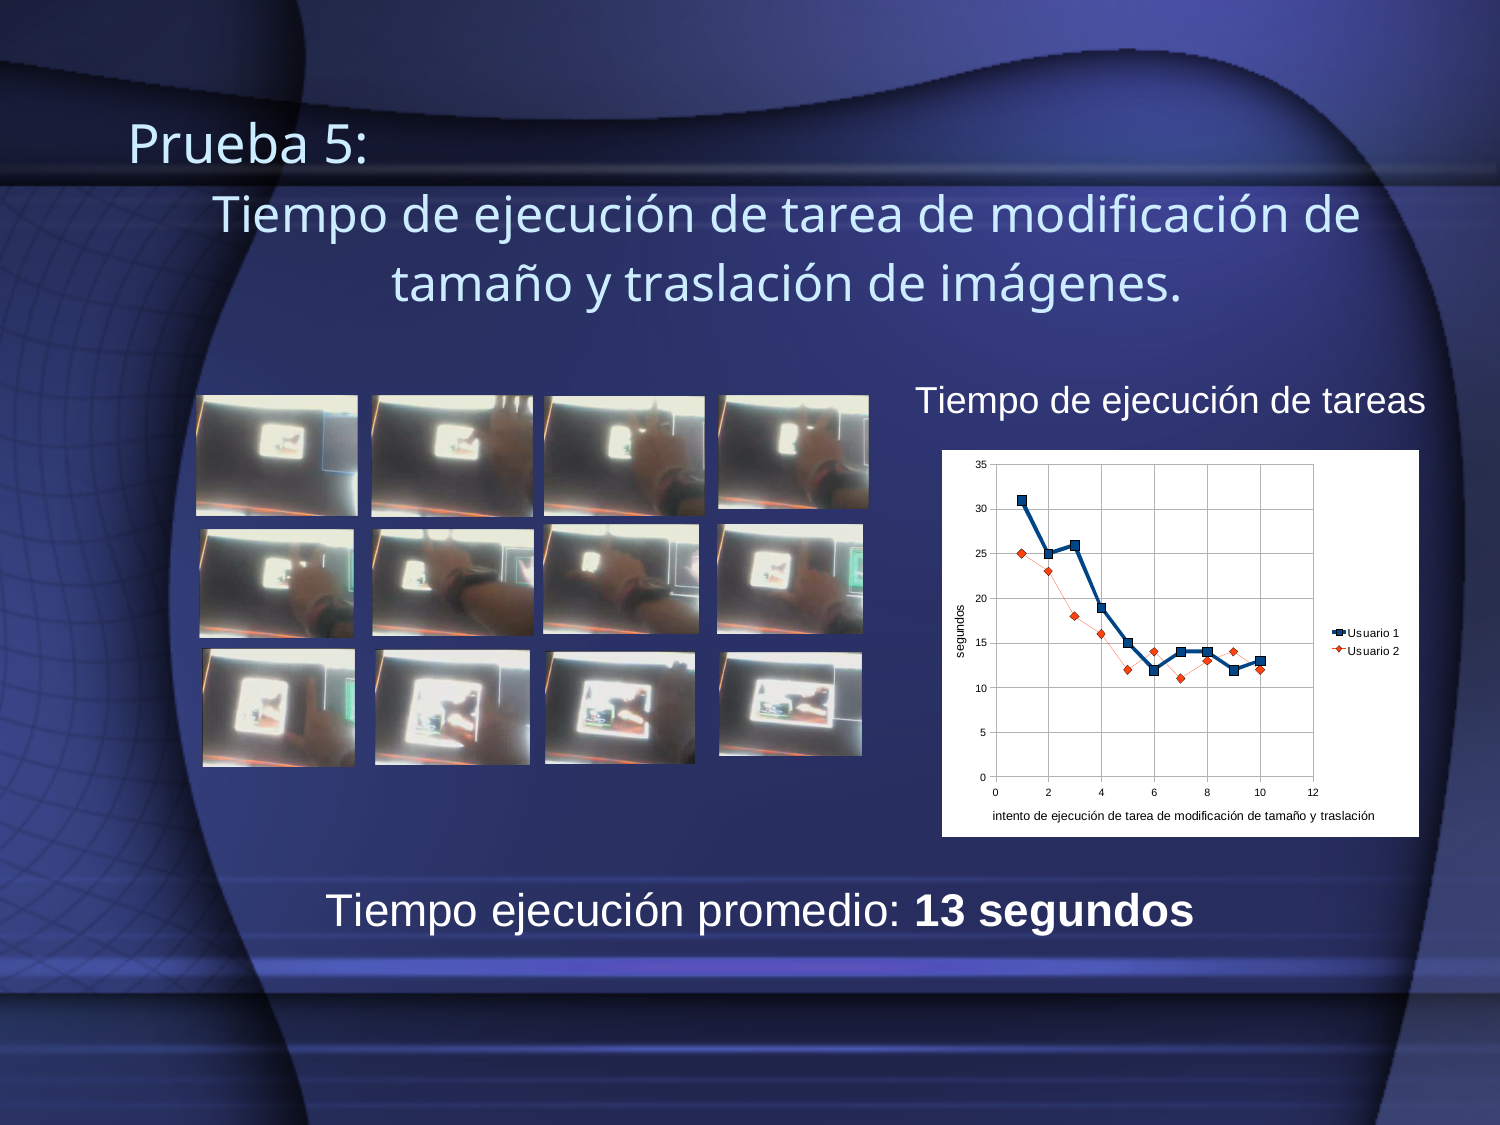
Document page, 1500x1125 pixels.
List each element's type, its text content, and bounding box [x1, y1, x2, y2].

picture [0, 0, 1500, 1125]
text_box Tiempo de ejecución de tareas [900, 375, 1442, 432]
text_box Tiempo ejecución promedio: 13 segundos [298, 880, 1193, 947]
text_box Prueba 5: Tiempo de ejecución de tarea de modificación de tamaño y traslación de imágenes. [112, 74, 1463, 347]
